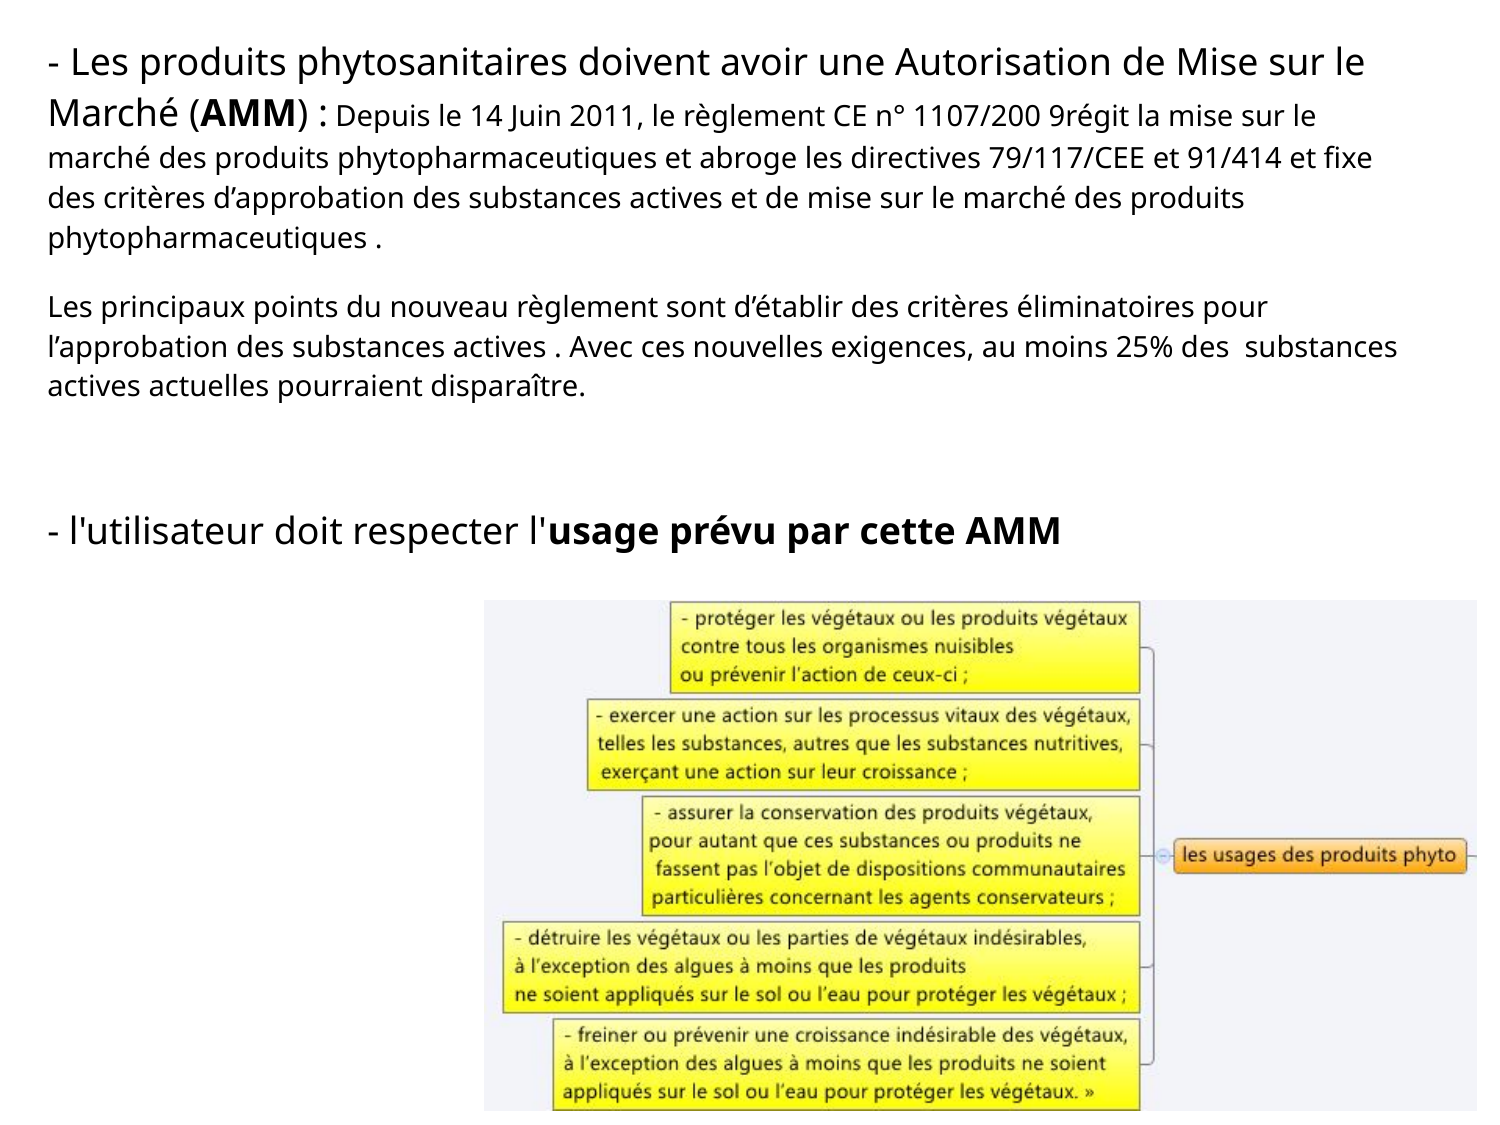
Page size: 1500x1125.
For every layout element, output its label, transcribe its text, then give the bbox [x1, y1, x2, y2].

list - Les produits phytosanitaires doivent avoir une Autorisation de Mise sur le Marché (AMM) : Depuis le 14 Juin 2011, le règlement CE n° 1107/200 9régit la mise sur le marché des produits phytopharmaceutiques et abroge les directives 79/117/CEE et 91/414 et fixe des critères d’approbation des substances actives et de mise sur le marché des produits phytopharmaceutiques . Les principaux points du nouveau règlement sont d’établir des critères éliminatoires pour l’approbation des substances actives . Avec ces nouvelles exigences, au moins 25% des substances actives actuelles pourraient disparaître. - l'utilisateur doit respecter l'usage prévu par cette AMM [47, 35, 1425, 1075]
picture [484, 600, 1477, 1111]
